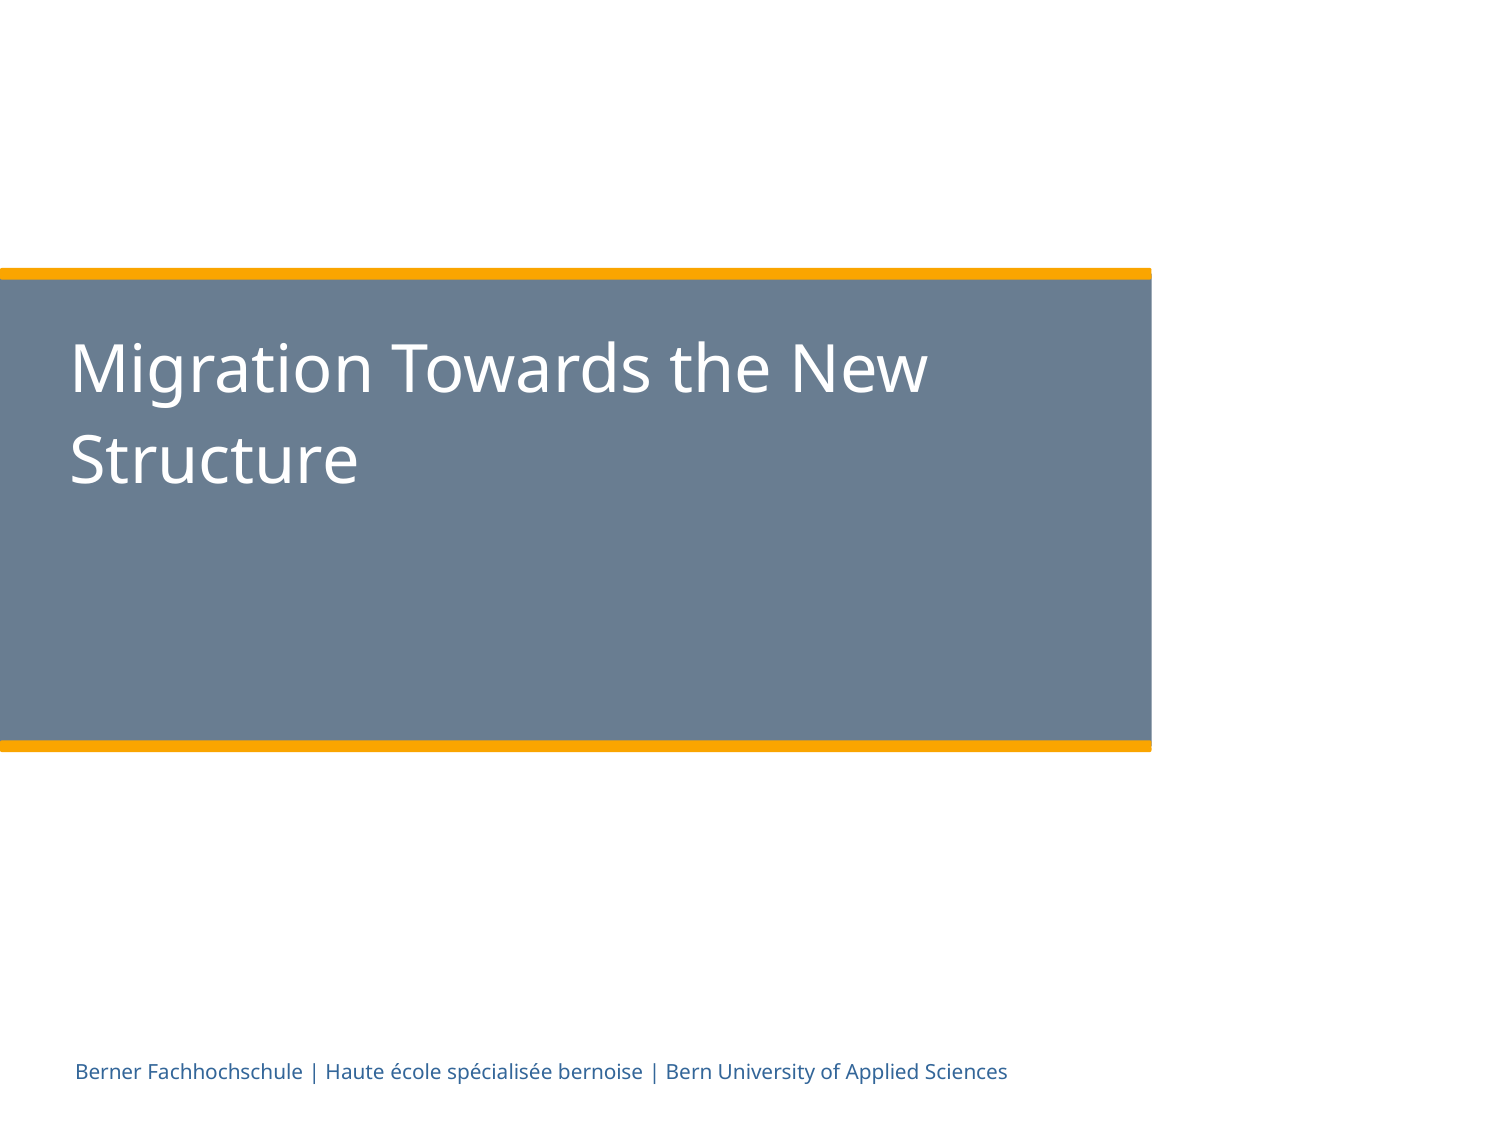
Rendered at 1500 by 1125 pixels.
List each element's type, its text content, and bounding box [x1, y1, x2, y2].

title Migration Towards the New Structure [69, 309, 1151, 515]
